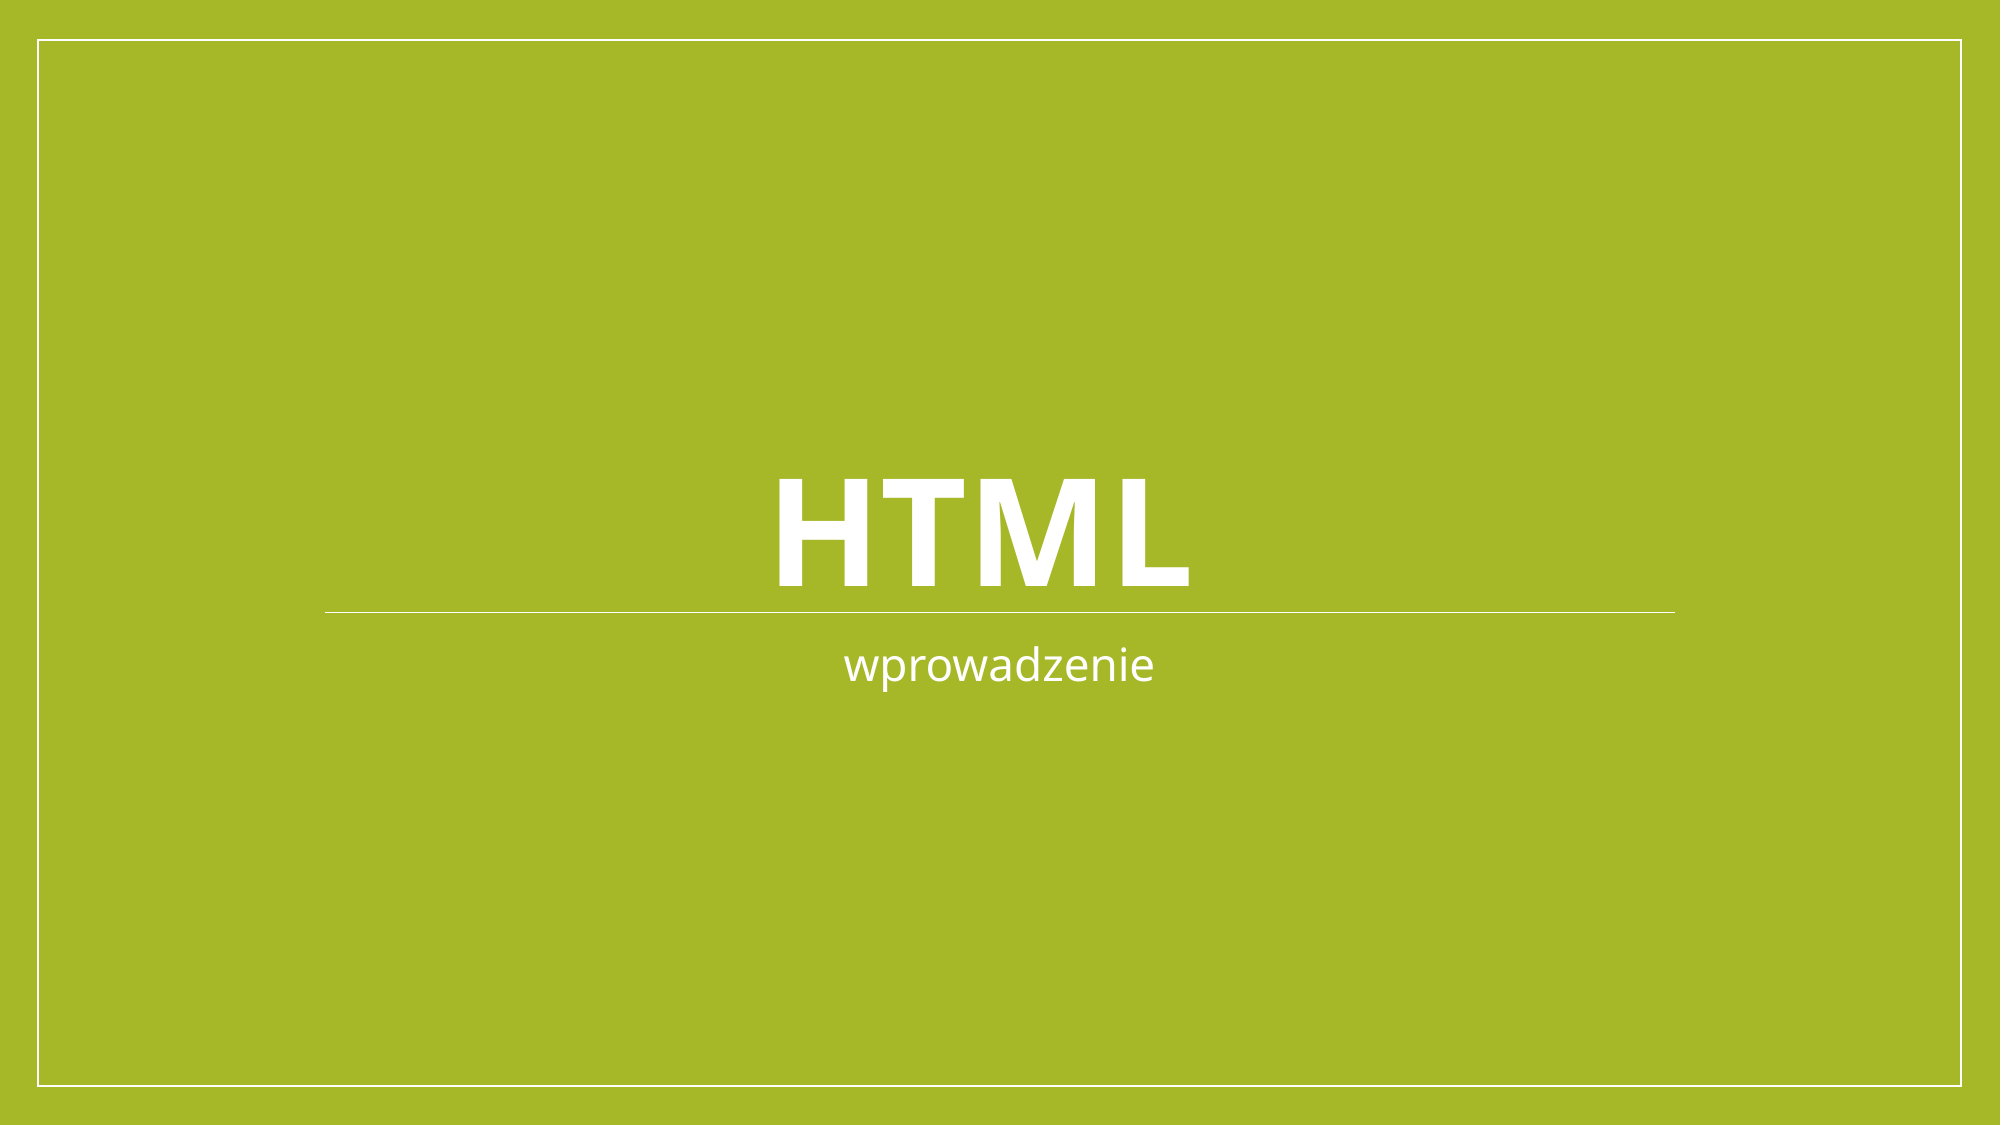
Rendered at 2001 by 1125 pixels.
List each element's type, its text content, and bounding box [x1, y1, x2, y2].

subtitle wprowadzenie [280, 634, 1719, 863]
title HTML [182, 144, 1818, 625]
